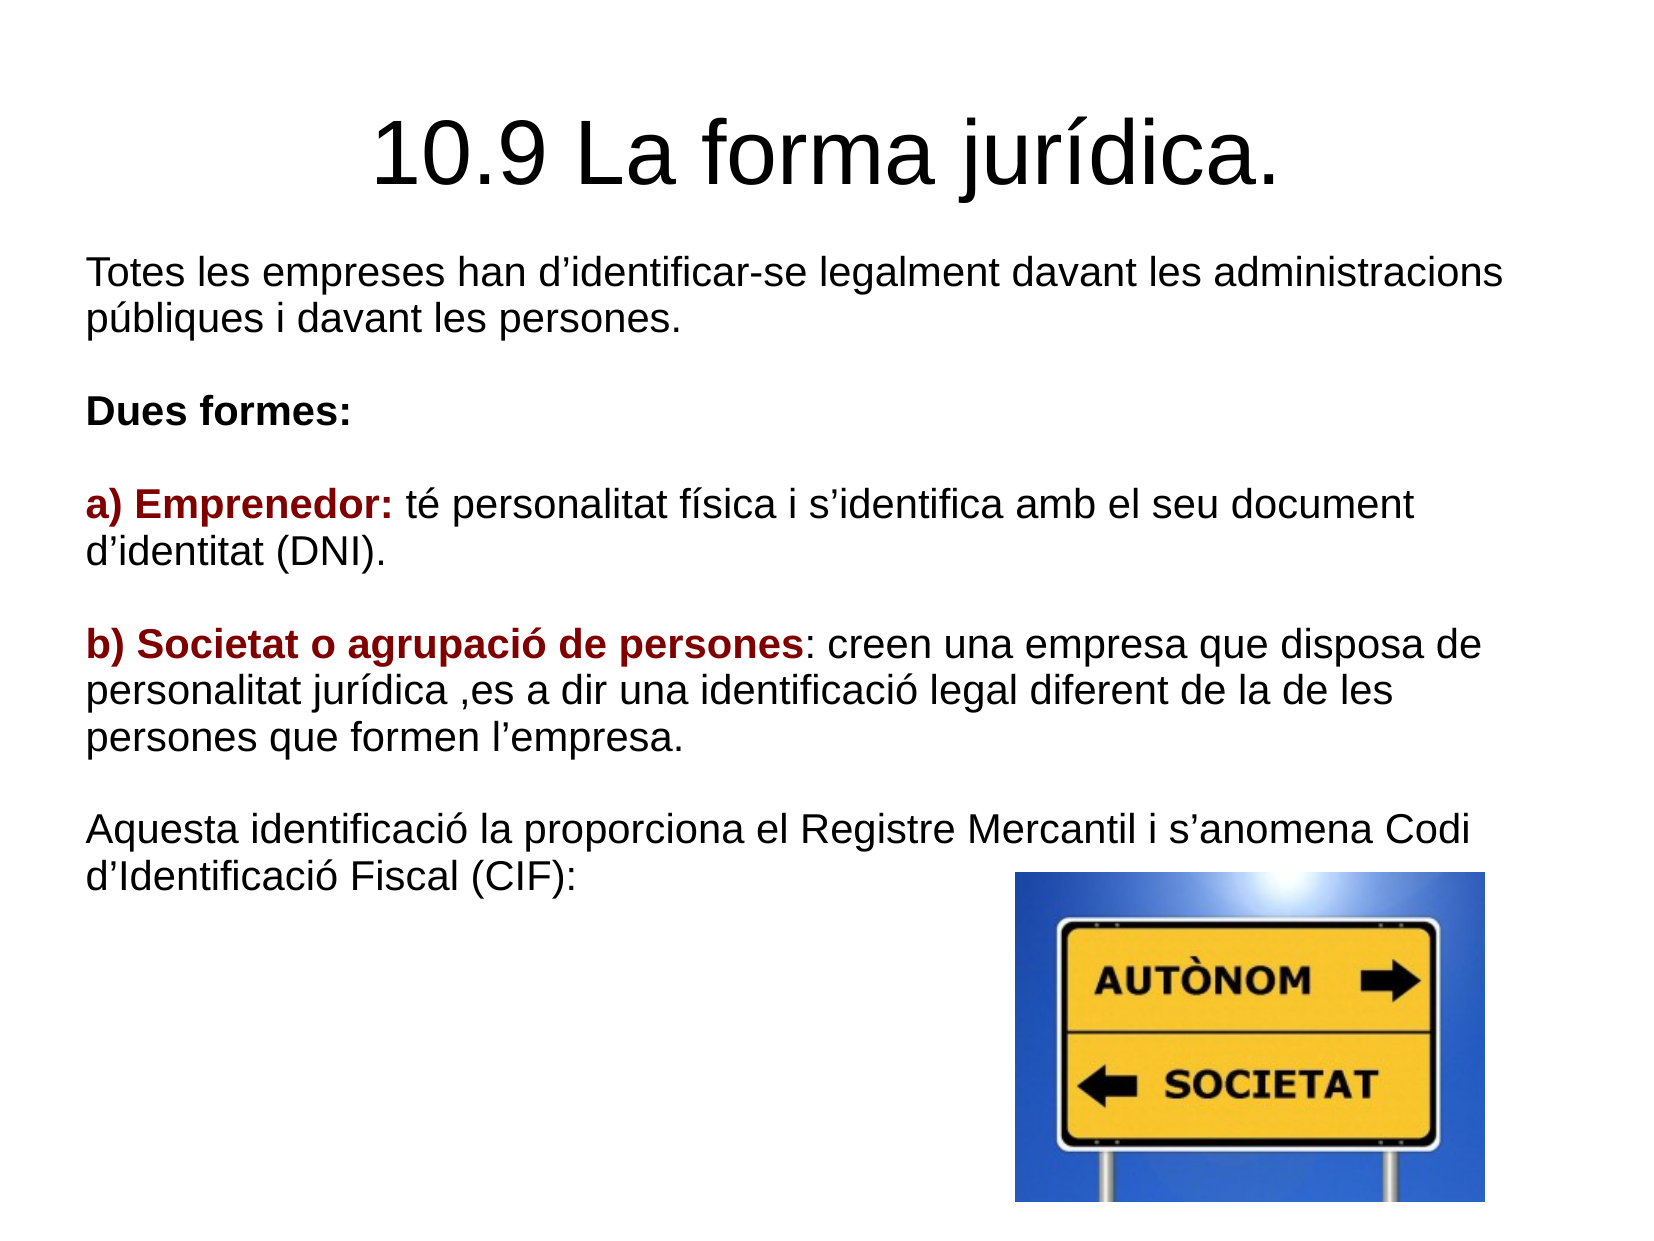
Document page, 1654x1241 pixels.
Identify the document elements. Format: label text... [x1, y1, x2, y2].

title 10.9 La forma jurídica. [82, 49, 1571, 257]
text_box Totes les empreses han d’identificar-se legalment davant les administracions públiques i davant les persones. Dues formes: a) Emprenedor: té personalitat física i s’identifica amb el seu document d’identitat (DNI). b) Societat o agrupació de persones: creen una empresa que disposa de personalitat jurídica ,es a dir una identificació legal diferent de la de les persones que formen l’empresa. Aquesta identificació la proporciona el Registre Mercantil i s’anomena Codi d’Identificació Fiscal (CIF): [70, 241, 1524, 907]
picture [1015, 872, 1485, 1202]
